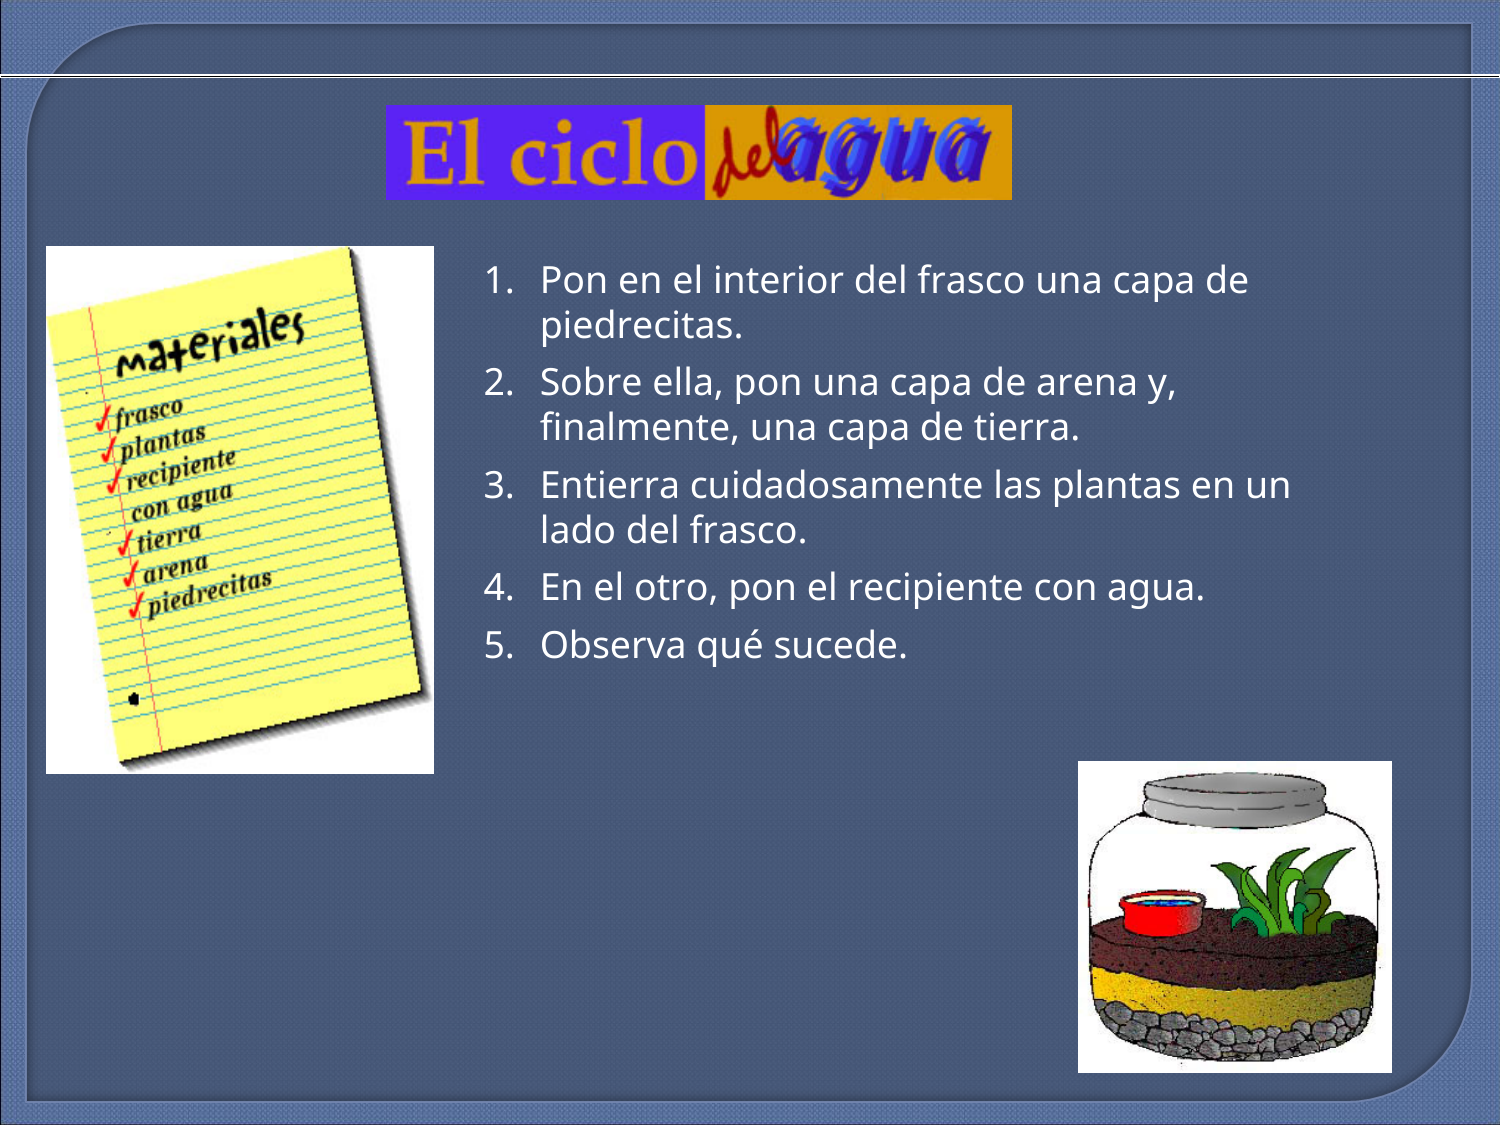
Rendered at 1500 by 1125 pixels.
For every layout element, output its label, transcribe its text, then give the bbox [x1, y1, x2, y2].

text_box Pon en el interior del frasco una capa de piedrecitas. Sobre ella, pon una capa de arena y, finalmente, una capa de tierra. Entierra cuidadosamente las plantas en un lado del frasco. En el otro, pon el recipiente con agua. Observa qué sucede. [468, 247, 1313, 674]
picture [0, 0, 1500, 75]
picture [0, 78, 1500, 1125]
